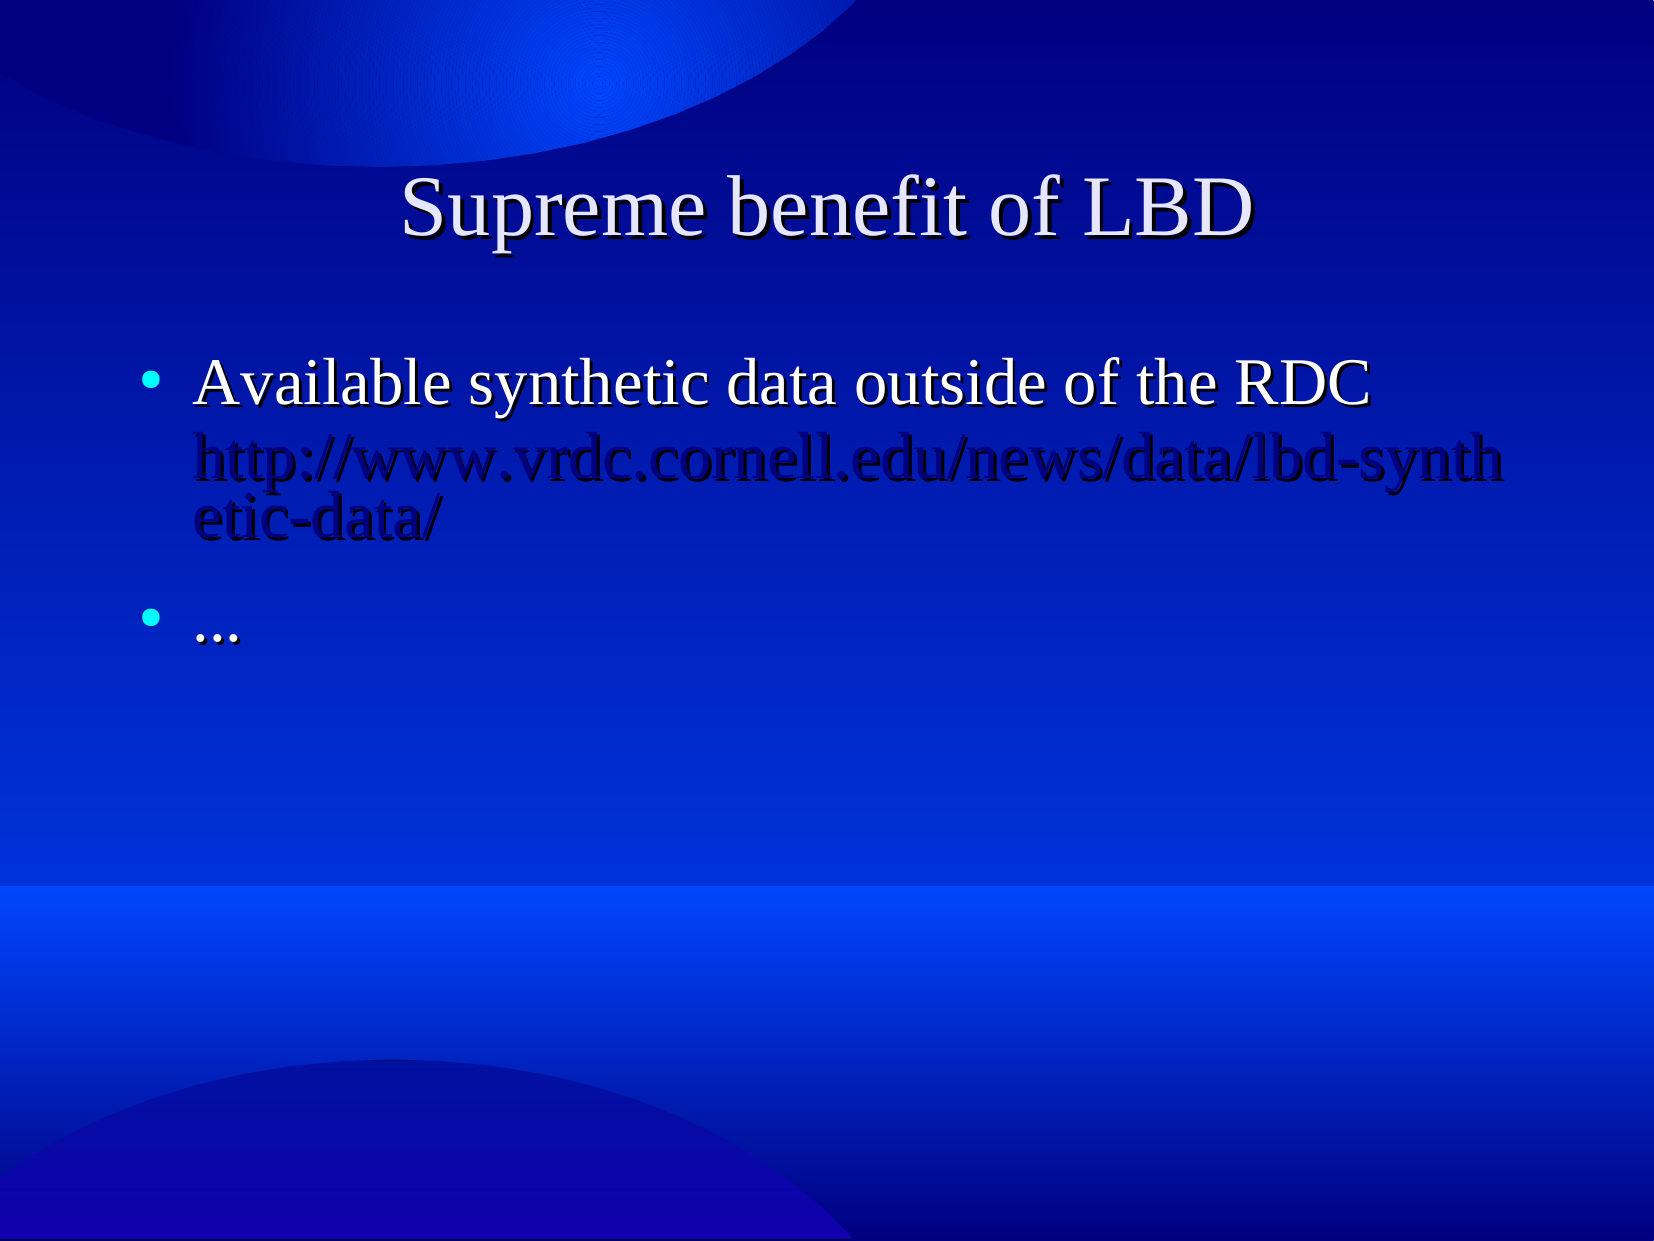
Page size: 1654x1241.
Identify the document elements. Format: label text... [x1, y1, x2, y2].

list Available synthetic data outside of the RDC http://www.vrdc.cornell.edu/news/data/lbd-synthetic-data/ ... [121, 344, 1534, 1164]
title Supreme benefit of LBD [121, 102, 1534, 310]
